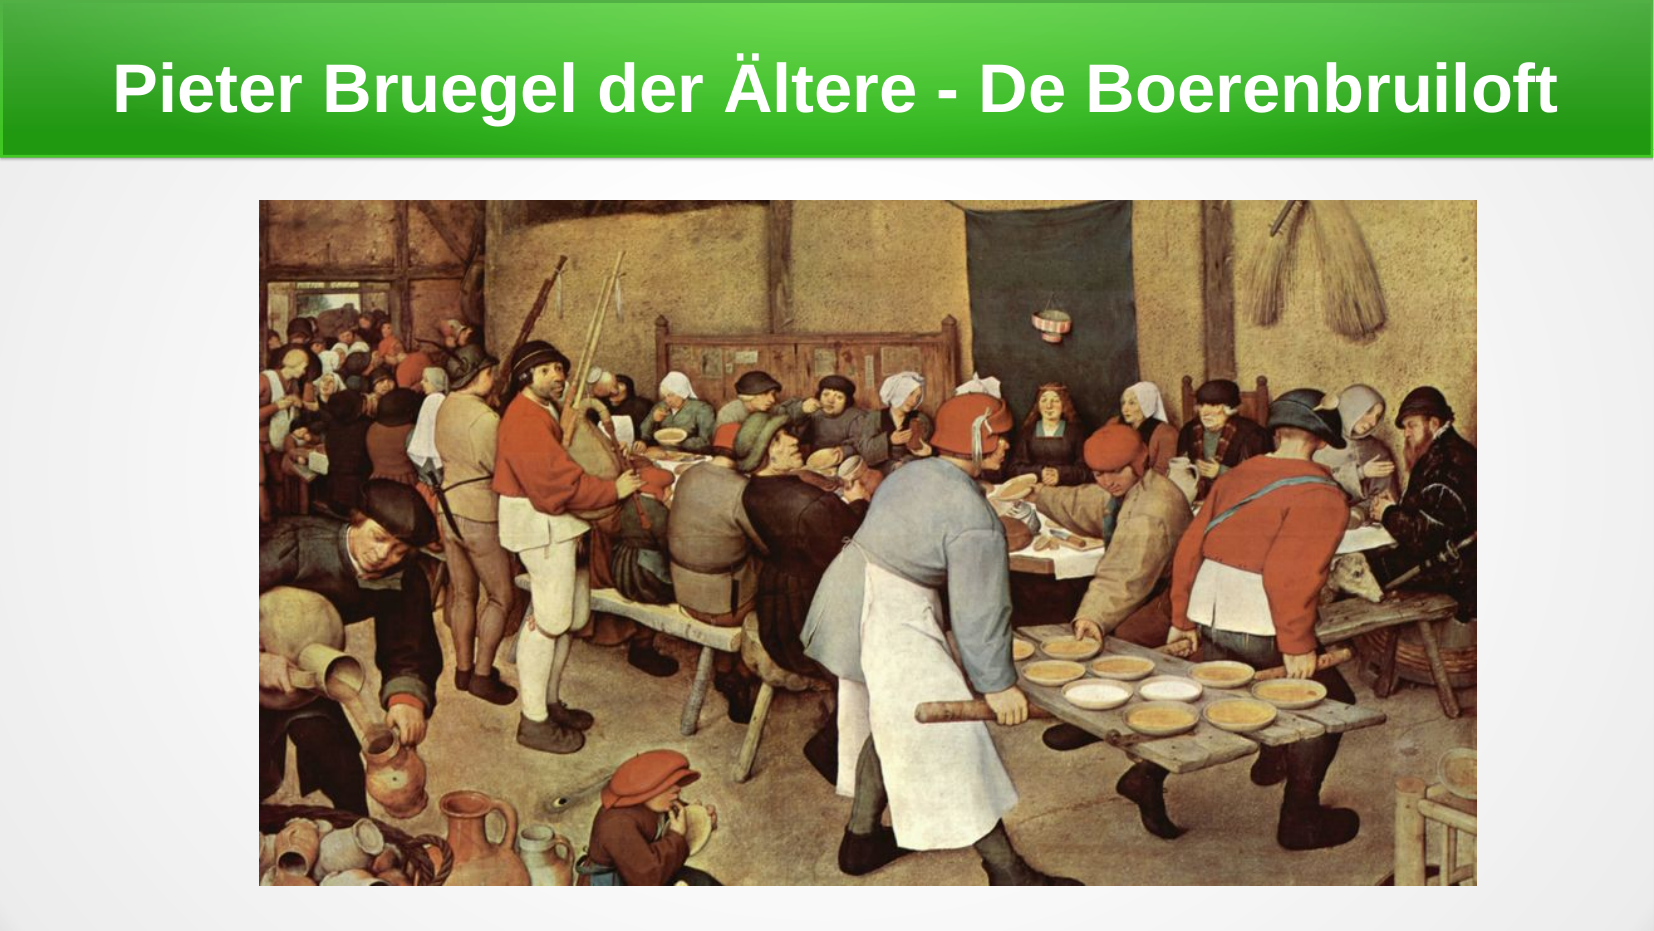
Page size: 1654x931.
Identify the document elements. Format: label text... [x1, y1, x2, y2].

picture [259, 200, 1477, 886]
title Pieter Bruegel der Ältere - De Boerenbruiloft [82, 35, 1571, 142]
